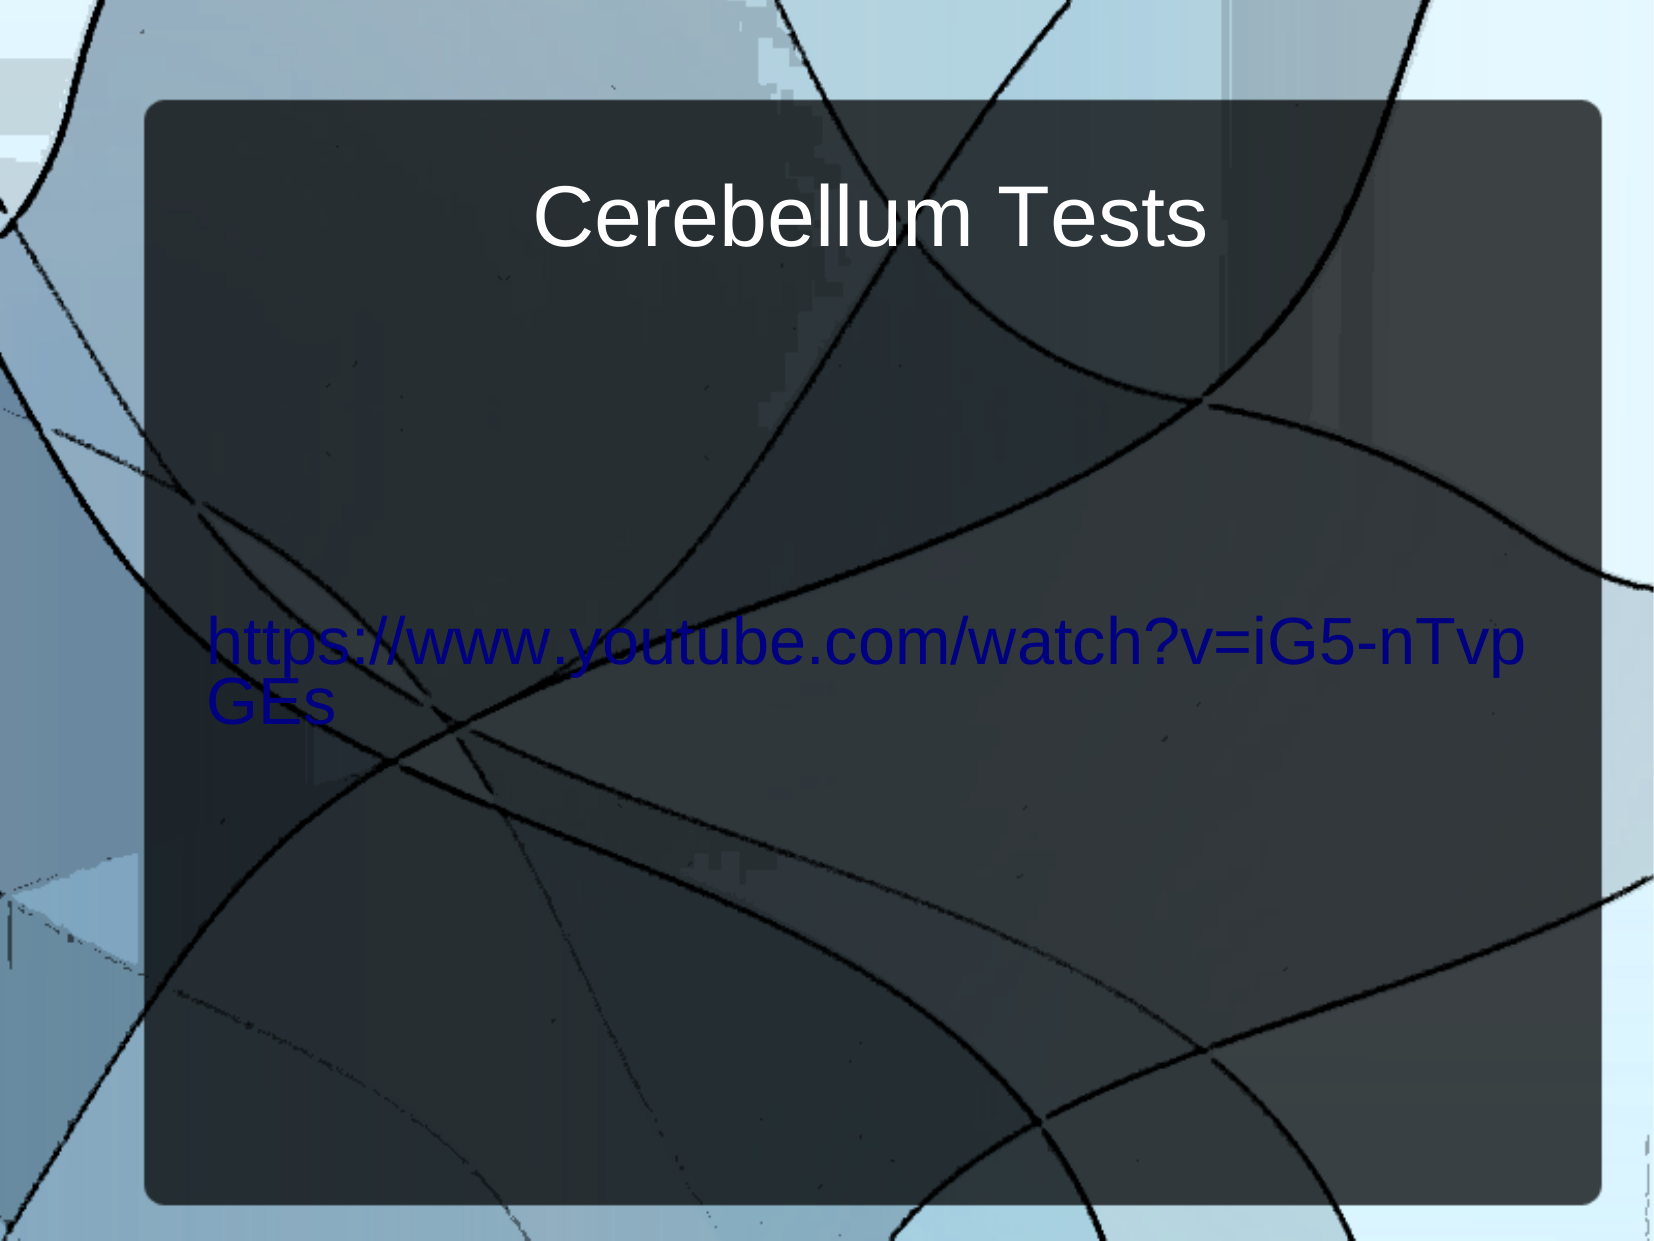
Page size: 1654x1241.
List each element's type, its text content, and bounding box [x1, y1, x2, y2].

title Cerebellum Tests [159, 108, 1583, 325]
picture [0, 0, 1654, 1241]
list https://www.youtube.com/watch?v=iG5-nTvpGEs [206, 349, 1571, 1034]
